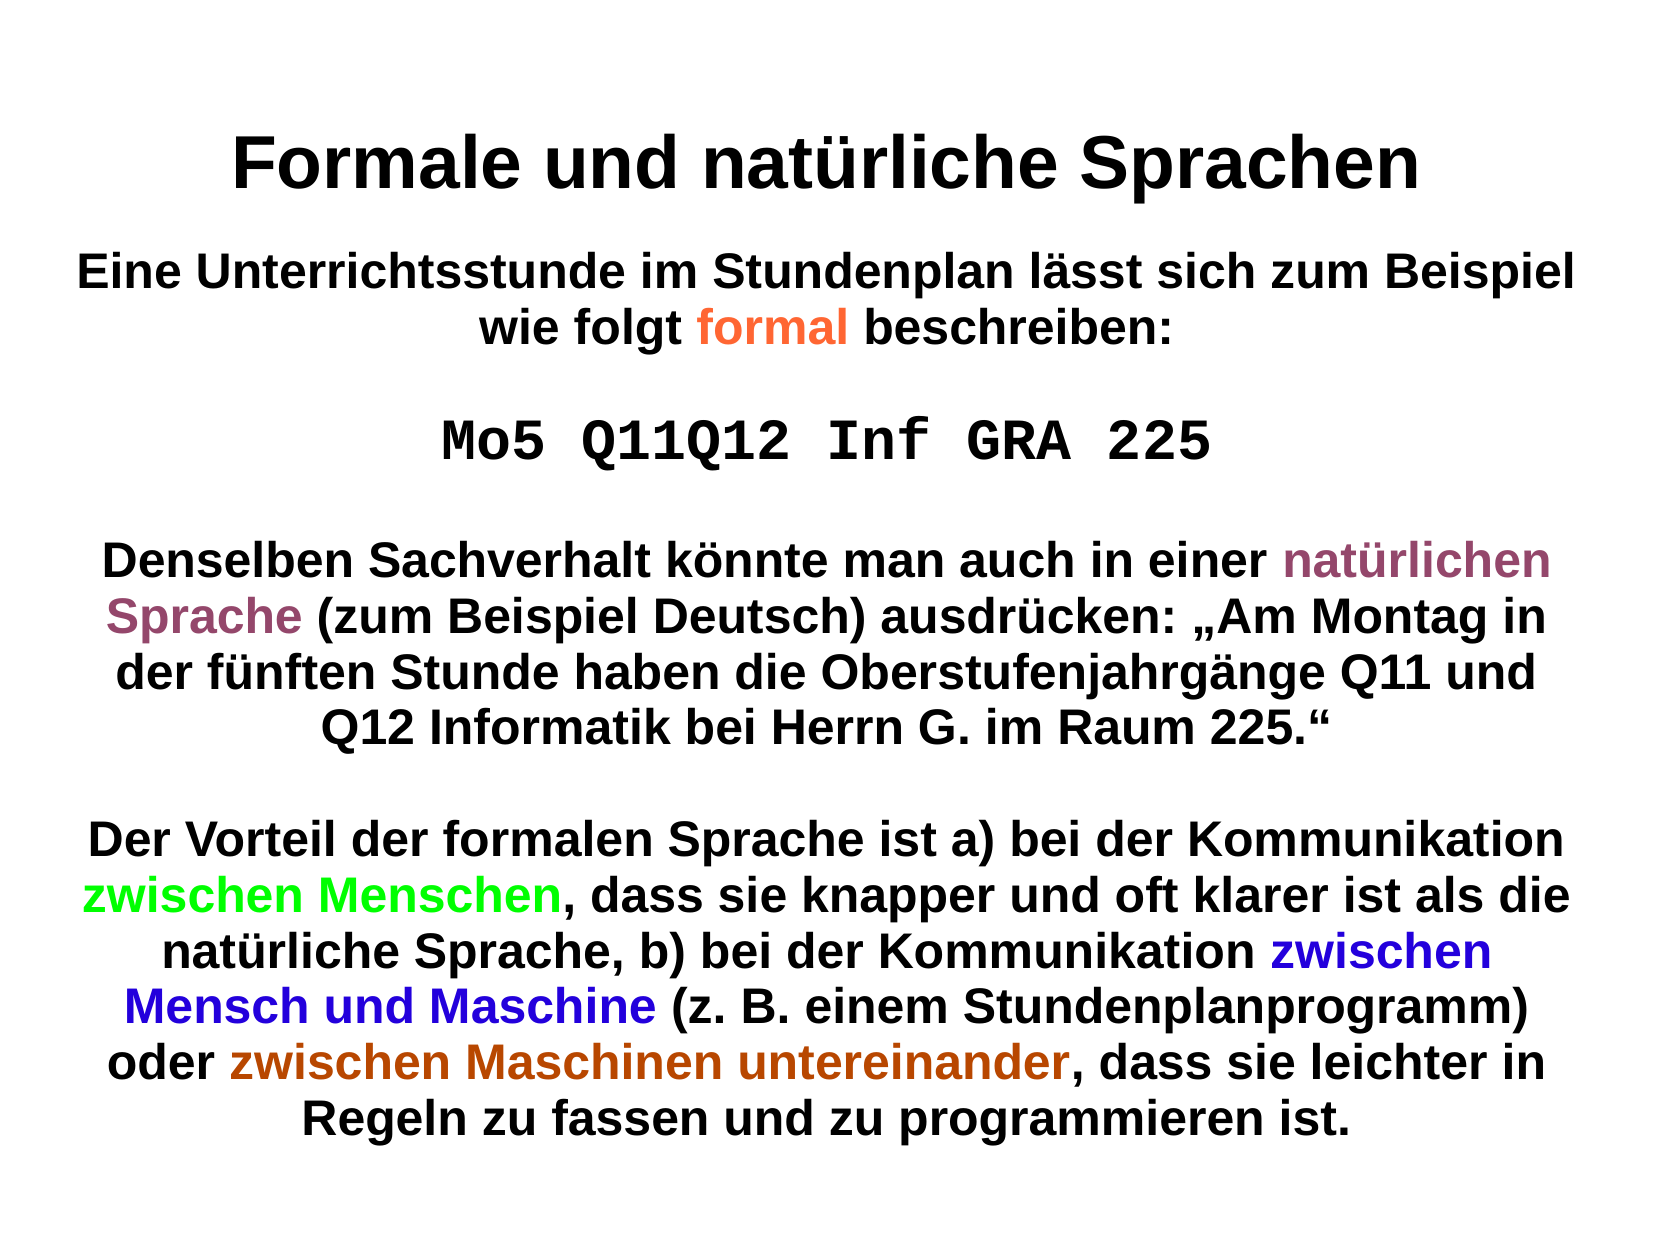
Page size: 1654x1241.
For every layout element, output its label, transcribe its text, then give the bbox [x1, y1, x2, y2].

title Formale und natürliche Sprachen [88, 118, 1565, 207]
text_box Eine Unterrichtsstunde im Stundenplan lässt sich zum Beispiel wie folgt formal beschreiben: Mo5 Q11Q12 Inf GRA 225 Denselben Sachverhalt könnte man auch in einer natürlichen Sprache (zum Beispiel Deutsch) ausdrücken: „Am Montag in der fünften Stunde haben die Oberstufenjahrgänge Q11 und Q12 Informatik bei Herrn G. im Raum 225.“ Der Vorteil der formalen Sprache ist a) bei der Kommunikation zwischen Menschen, dass sie knapper und oft klarer ist als die natürliche Sprache, b) bei der Kommunikation zwischen Mensch und Maschine (z. B. einem Stundenplanprogramm) oder zwischen Maschinen untereinander, dass sie leichter in Regeln zu fassen und zu programmieren ist. [59, 236, 1595, 1173]
